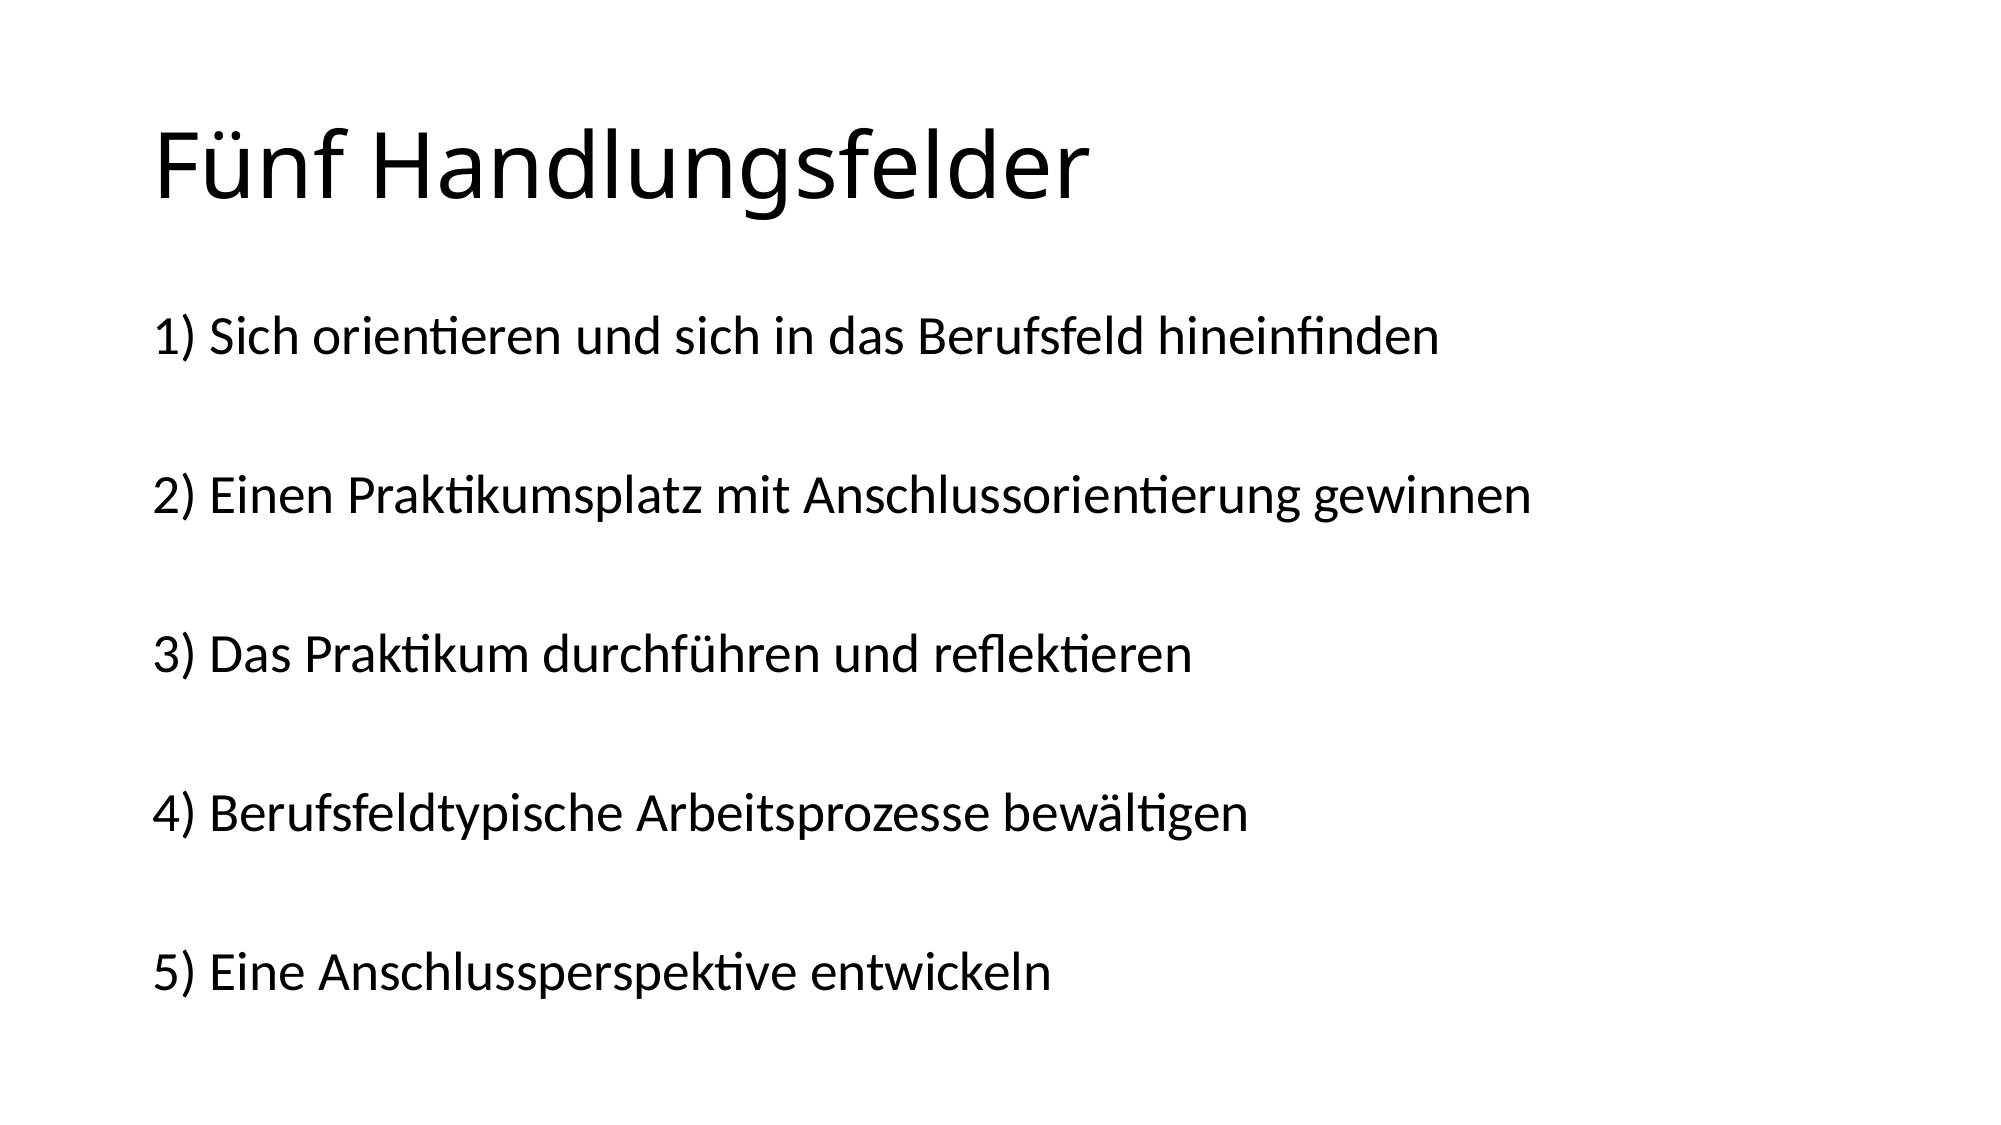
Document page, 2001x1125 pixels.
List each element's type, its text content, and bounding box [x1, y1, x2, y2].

title Fünf Handlungsfelder [137, 59, 1863, 278]
list 1) Sich orientieren und sich in das Berufsfeld hineinfinden 2) Einen Praktikumsplatz mit Anschlussorientierung gewinnen 3) Das Praktikum durchführen und reflektieren 4) Berufsfeldtypische Arbeitsprozesse bewältigen 5) Eine Anschlussperspektive entwickeln [137, 299, 1863, 1014]
